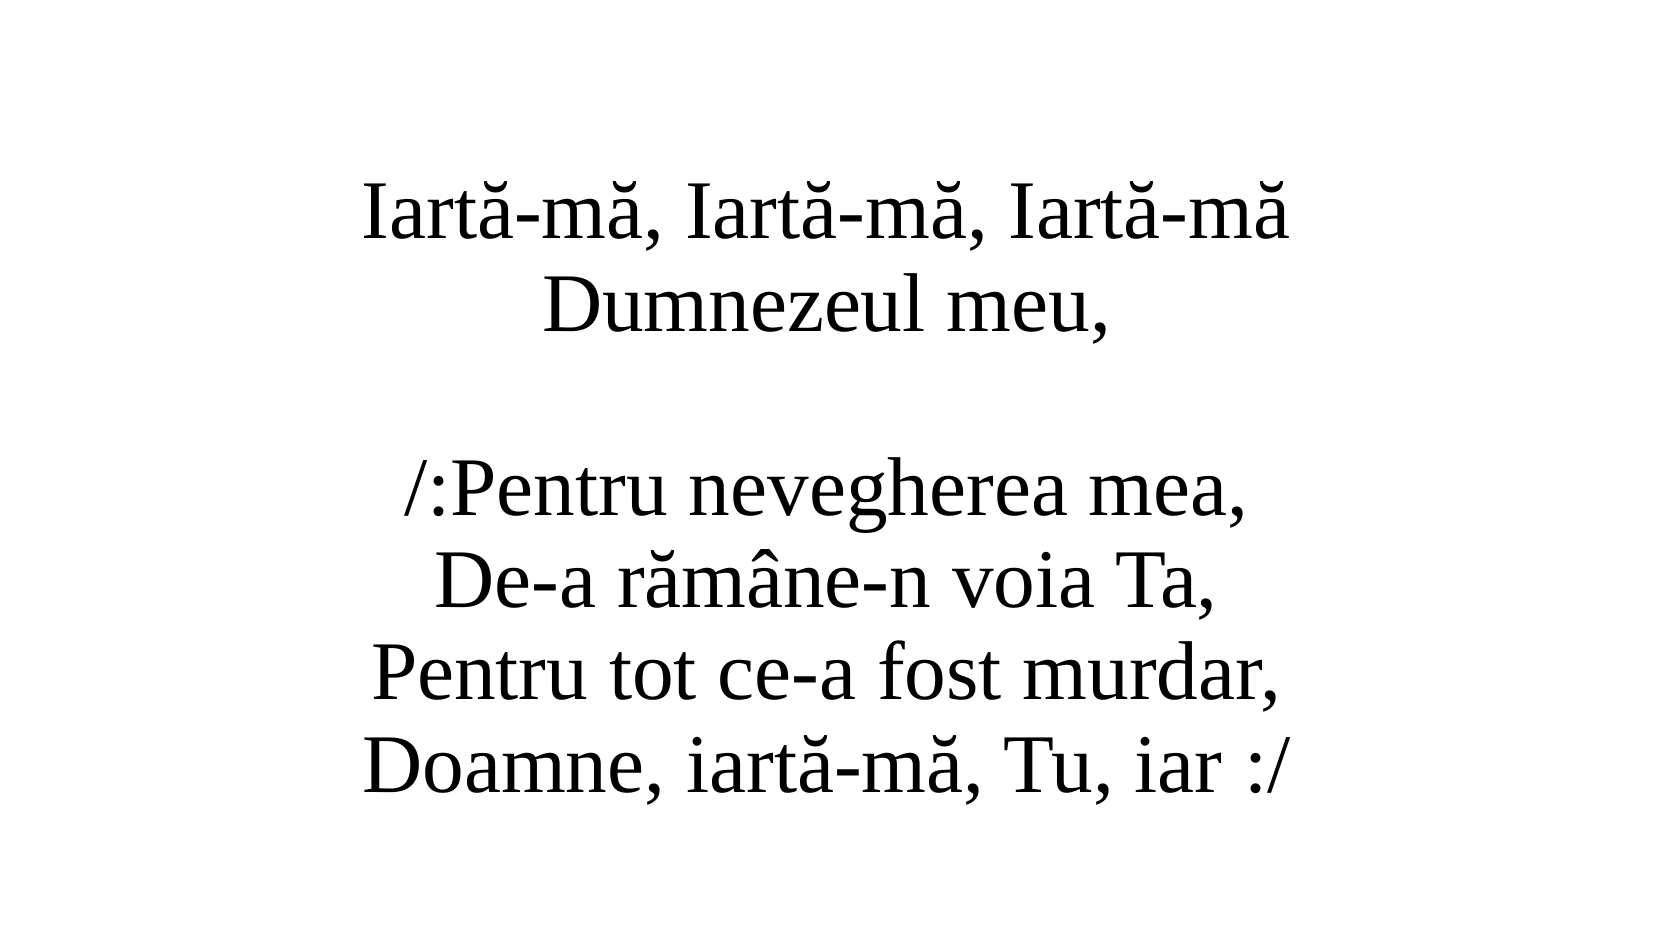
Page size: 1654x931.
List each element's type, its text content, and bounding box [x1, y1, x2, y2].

subtitle Iartă-mă, Iartă-mă, Iartă-mă Dumnezeul meu, /:Pentru nevegherea mea, De-a rămâne-n voia Ta, Pentru tot ce-a fost murdar, Doamne, iartă-mă, Tu, iar :/ [82, 164, 1571, 811]
